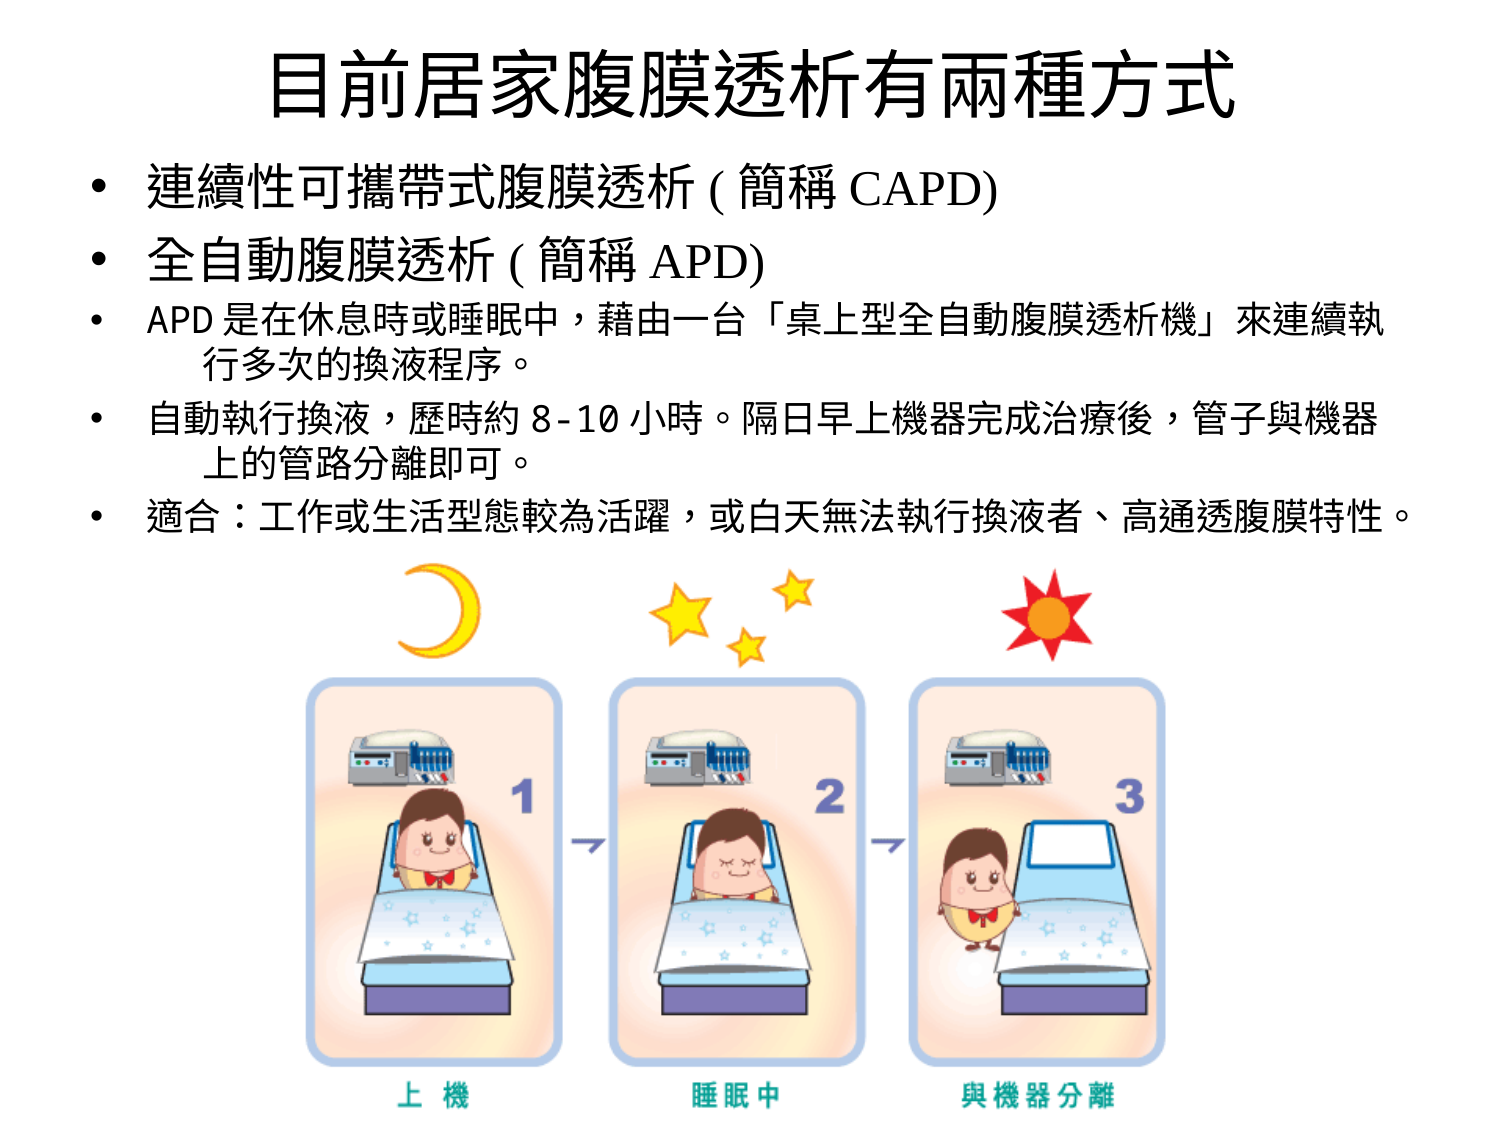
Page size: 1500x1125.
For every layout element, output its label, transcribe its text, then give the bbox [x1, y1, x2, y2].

picture [292, 540, 1183, 1125]
title 目前居家腹膜透析有兩種方式 [75, 0, 1426, 148]
list 連續性可攜帶式腹膜透析(簡稱CAPD) 全自動腹膜透析(簡稱APD) APD是在休息時或睡眠中，藉由一台「桌上型全自動腹膜透析機」來連續執行多次的換液程序。 自動執行換液，歷時約8-10小時。隔日早上機器完成治療後，管子與機器上的管路分離即可。 適合：工作或生活型態較為活躍，或白天無法執行換液者、高通透腹膜特性。 [75, 148, 1426, 891]
